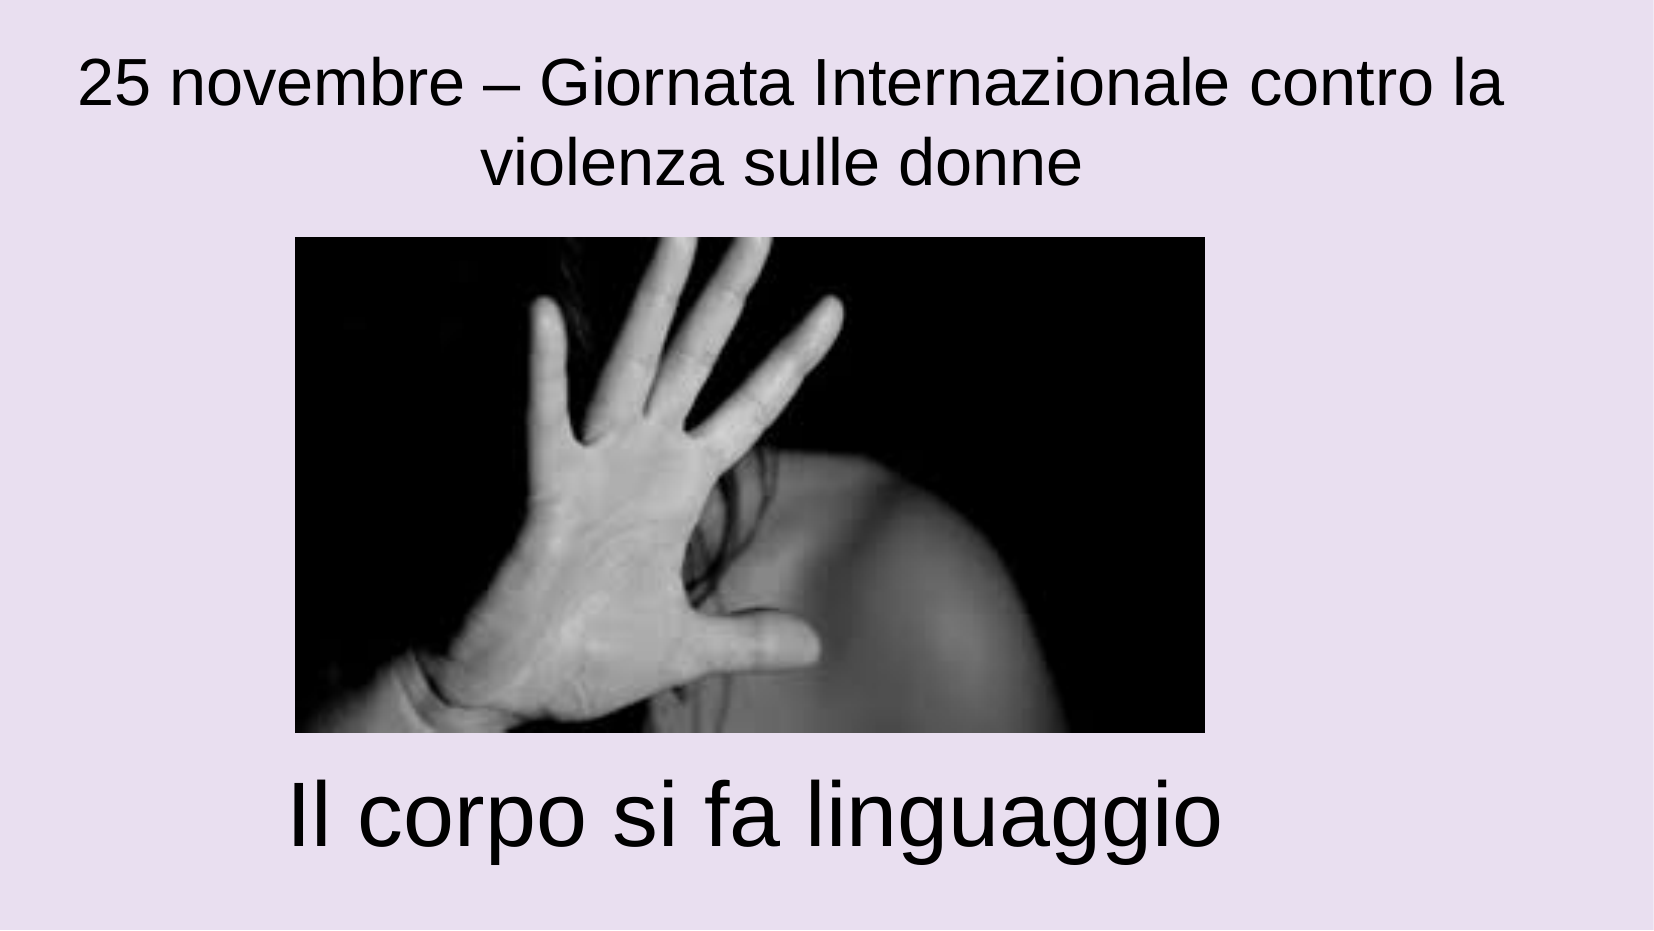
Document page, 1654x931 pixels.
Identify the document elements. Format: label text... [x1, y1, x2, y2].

text_box Il corpo si fa linguaggio [271, 755, 1241, 874]
picture [295, 237, 1205, 733]
title 25 novembre – Giornata Internazionale contro la violenza sulle donne [47, 81, 1536, 237]
